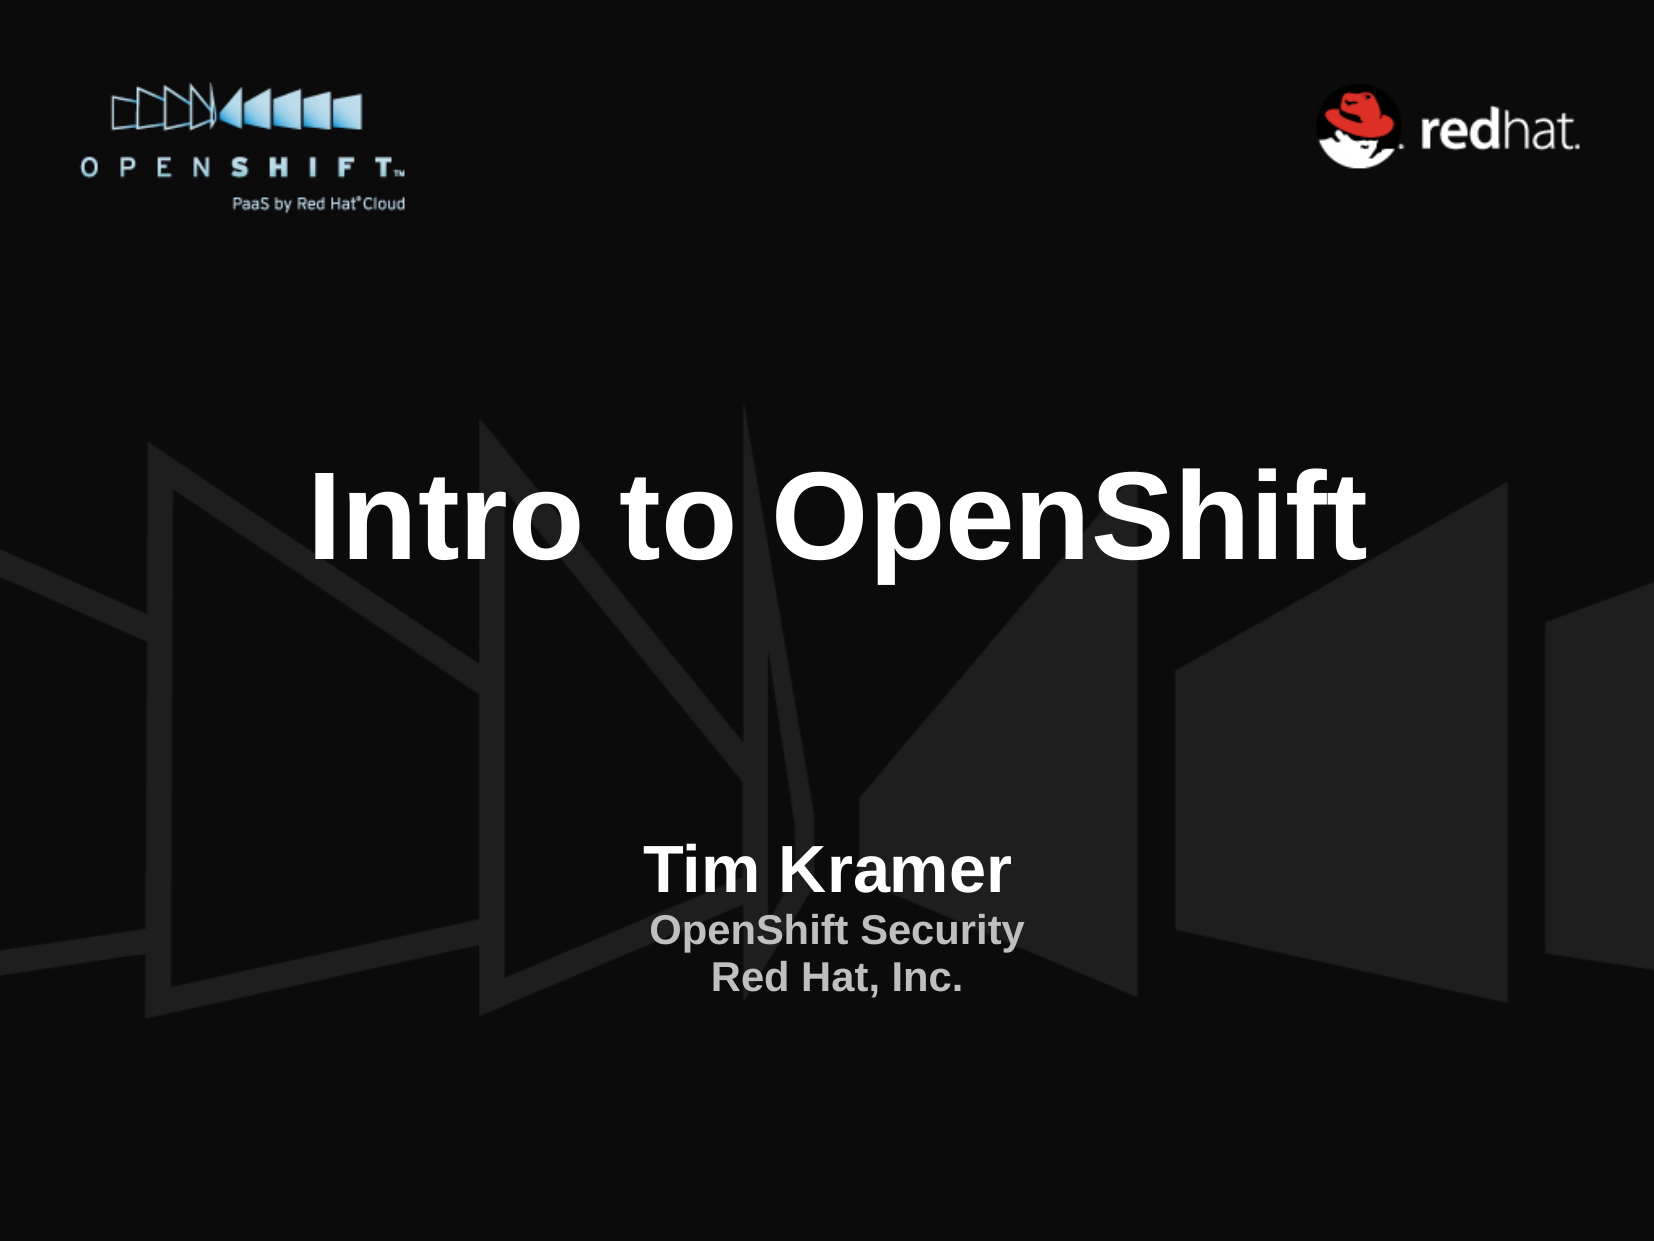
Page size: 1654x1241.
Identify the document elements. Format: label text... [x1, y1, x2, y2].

text_box Intro to OpenShift [153, 432, 1524, 727]
text_box Tim Kramer OpenShift Security Red Hat, Inc. [578, 820, 1096, 1041]
text_box [0, 0, 1654, 1241]
